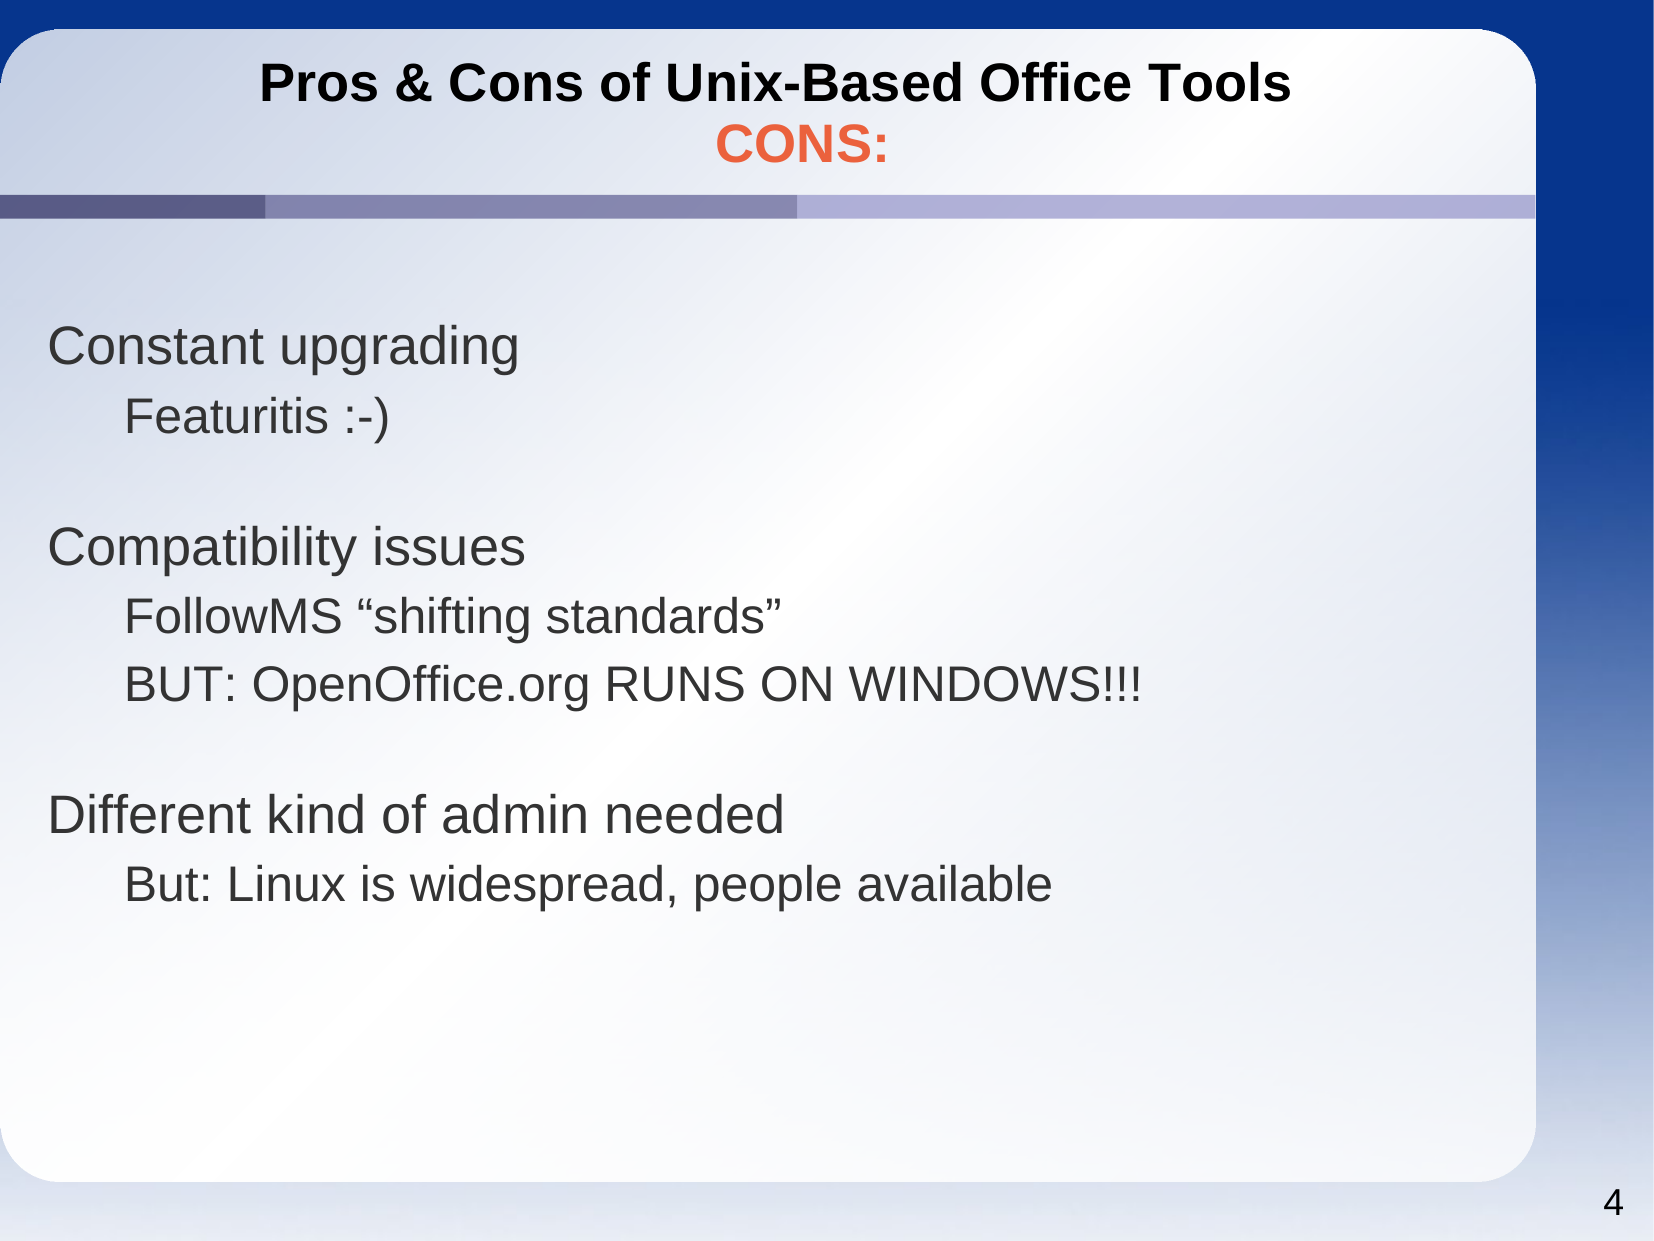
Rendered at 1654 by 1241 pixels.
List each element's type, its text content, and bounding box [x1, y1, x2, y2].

title Pros & Cons of Unix-Based Office Tools CONS: [29, 49, 1506, 178]
list Constant upgrading Featuritis :-) Compatibility issues FollowMS “shifting standards” BUT: OpenOffice.org RUNS ON WINDOWS!!! Different kind of admin needed But: Linux is widespread, people available [29, 315, 1506, 1191]
picture [0, 0, 1654, 1241]
